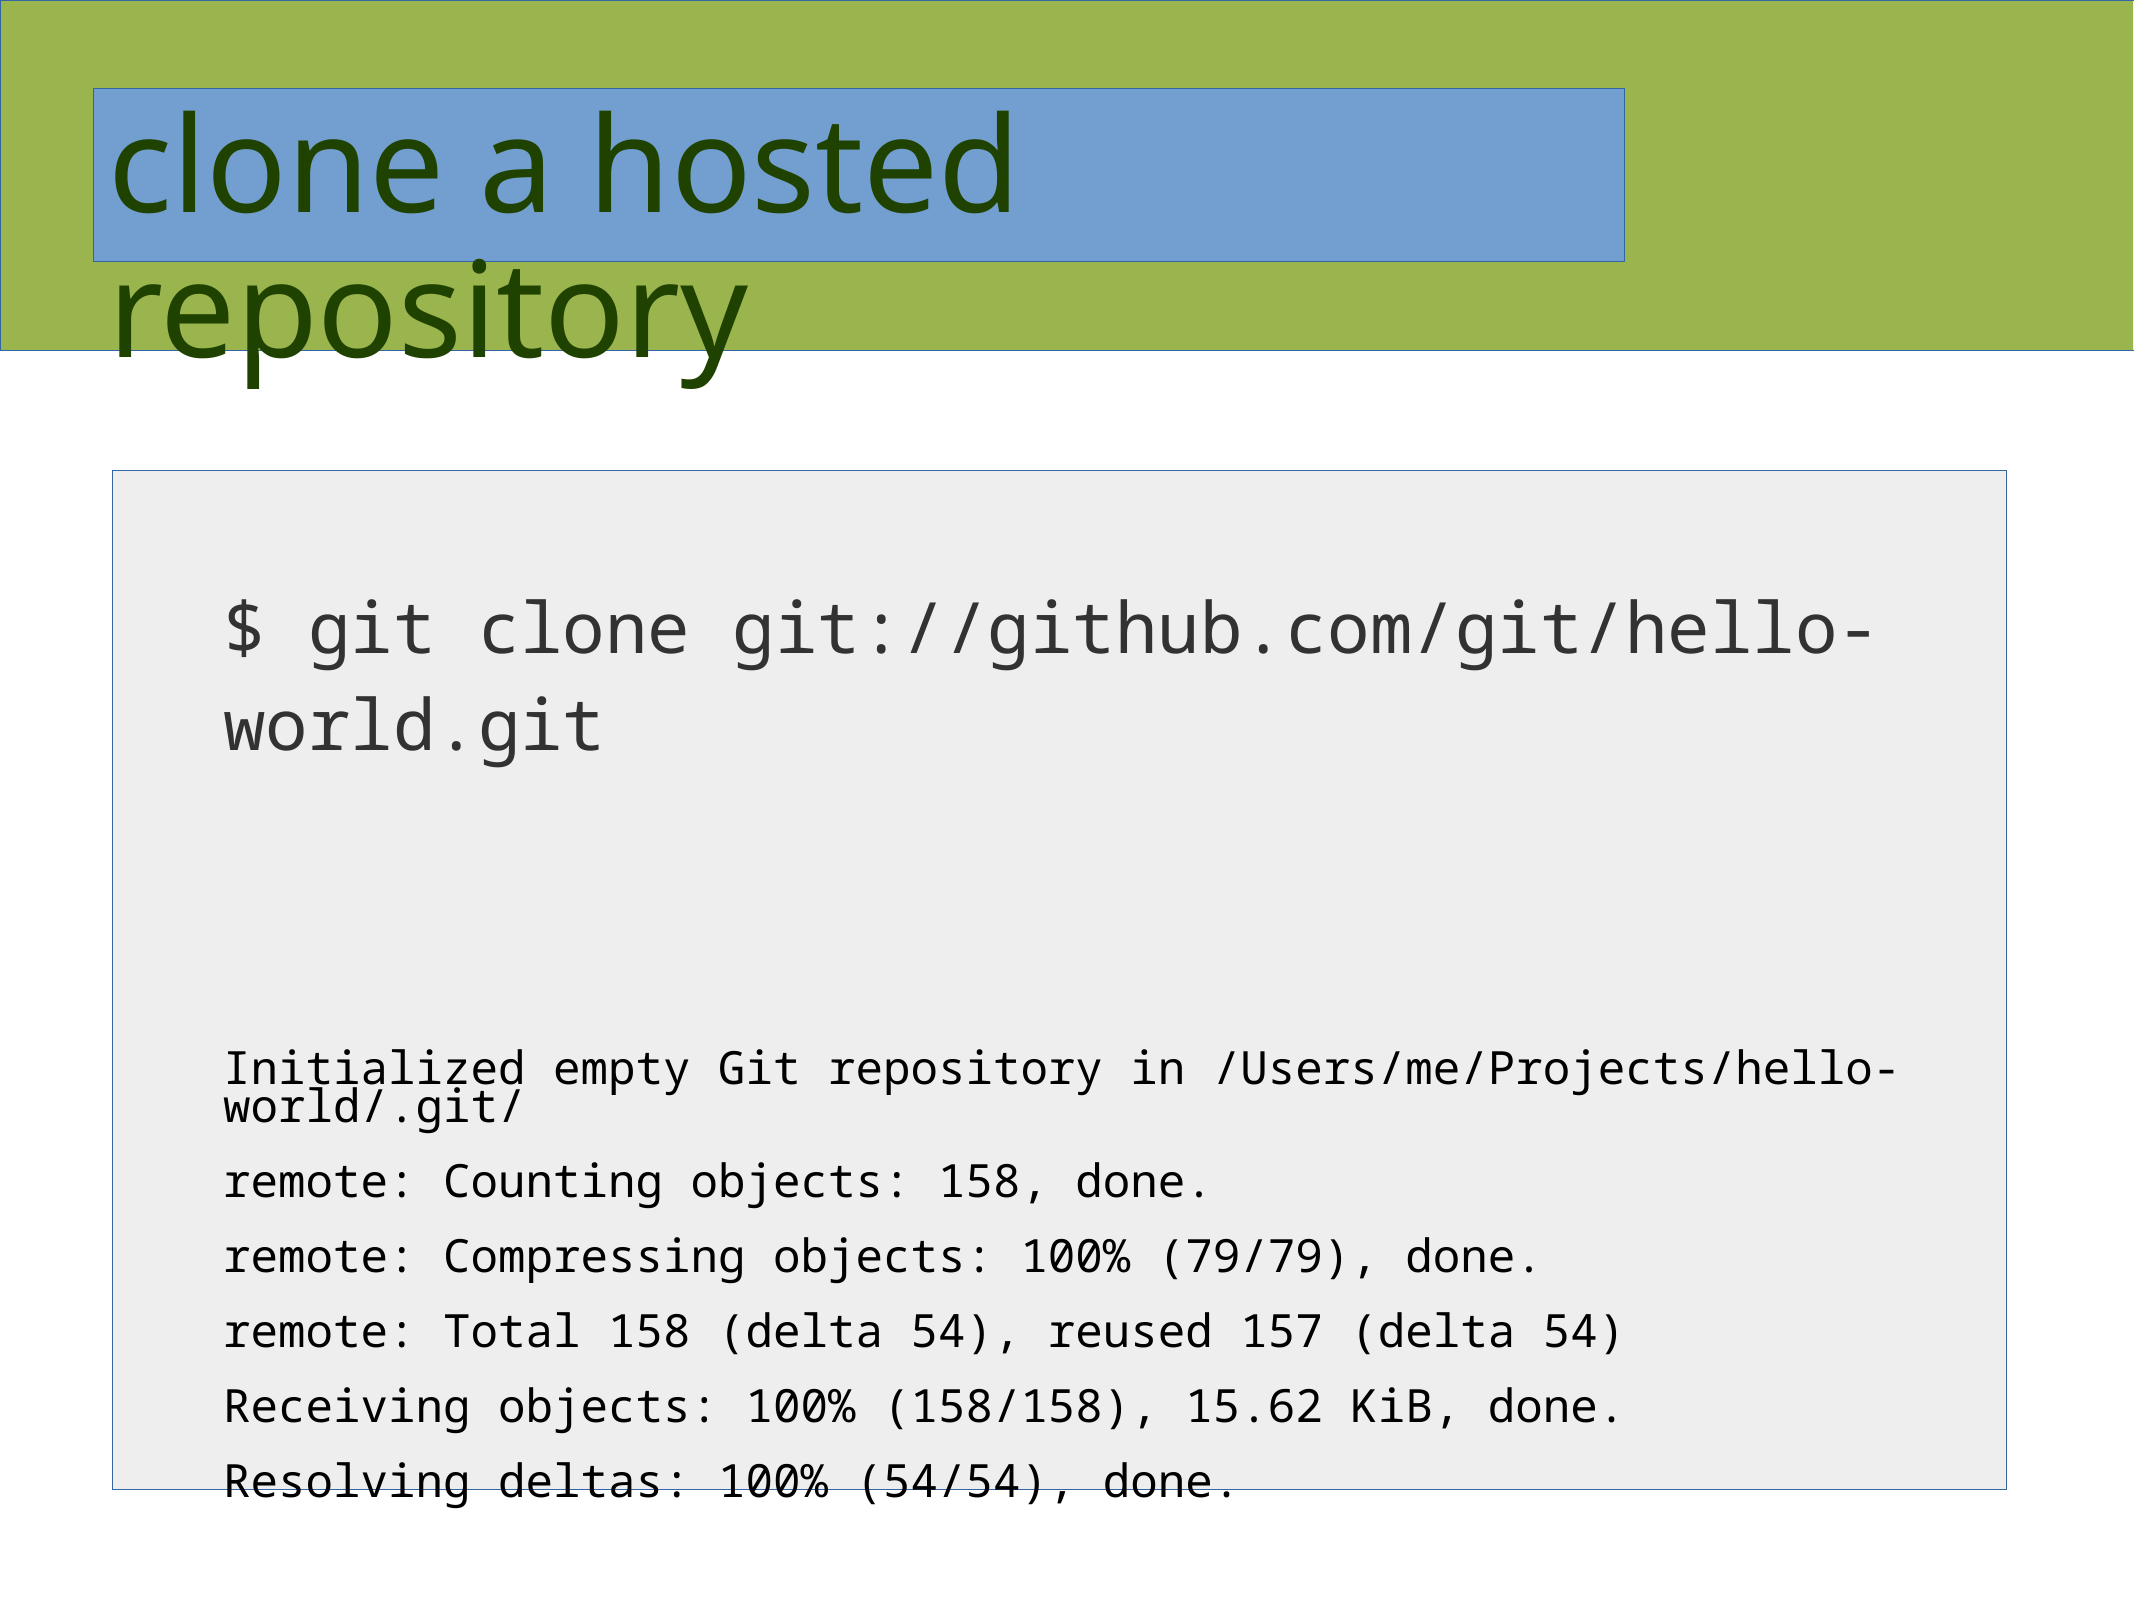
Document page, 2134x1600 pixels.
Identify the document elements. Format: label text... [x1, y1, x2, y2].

text_box [180, 294, 216, 314]
text_box [563, 294, 605, 349]
text_box [336, 294, 378, 349]
text_box [259, 294, 299, 349]
text_box $ git clone git://github.com/git/hello-world.git Initialized empty Git repository in /Users/me/Projects/hello-world/.git/ remote: Counting objects: 158, done. remote: Compressing objects: 100% (79/79), done. remote: Total 158 (delta 54), reused 157 (delta 54) Receiving objects: 100% (158/158), 15.62 KiB, done. Resolving deltas: 100% (54/54), done. $ cd hello-world [208, 570, 1926, 1600]
text_box [112, 470, 2007, 1490]
text_box [0, 0, 2134, 351]
text_box clone a hosted repository [93, 88, 1624, 262]
